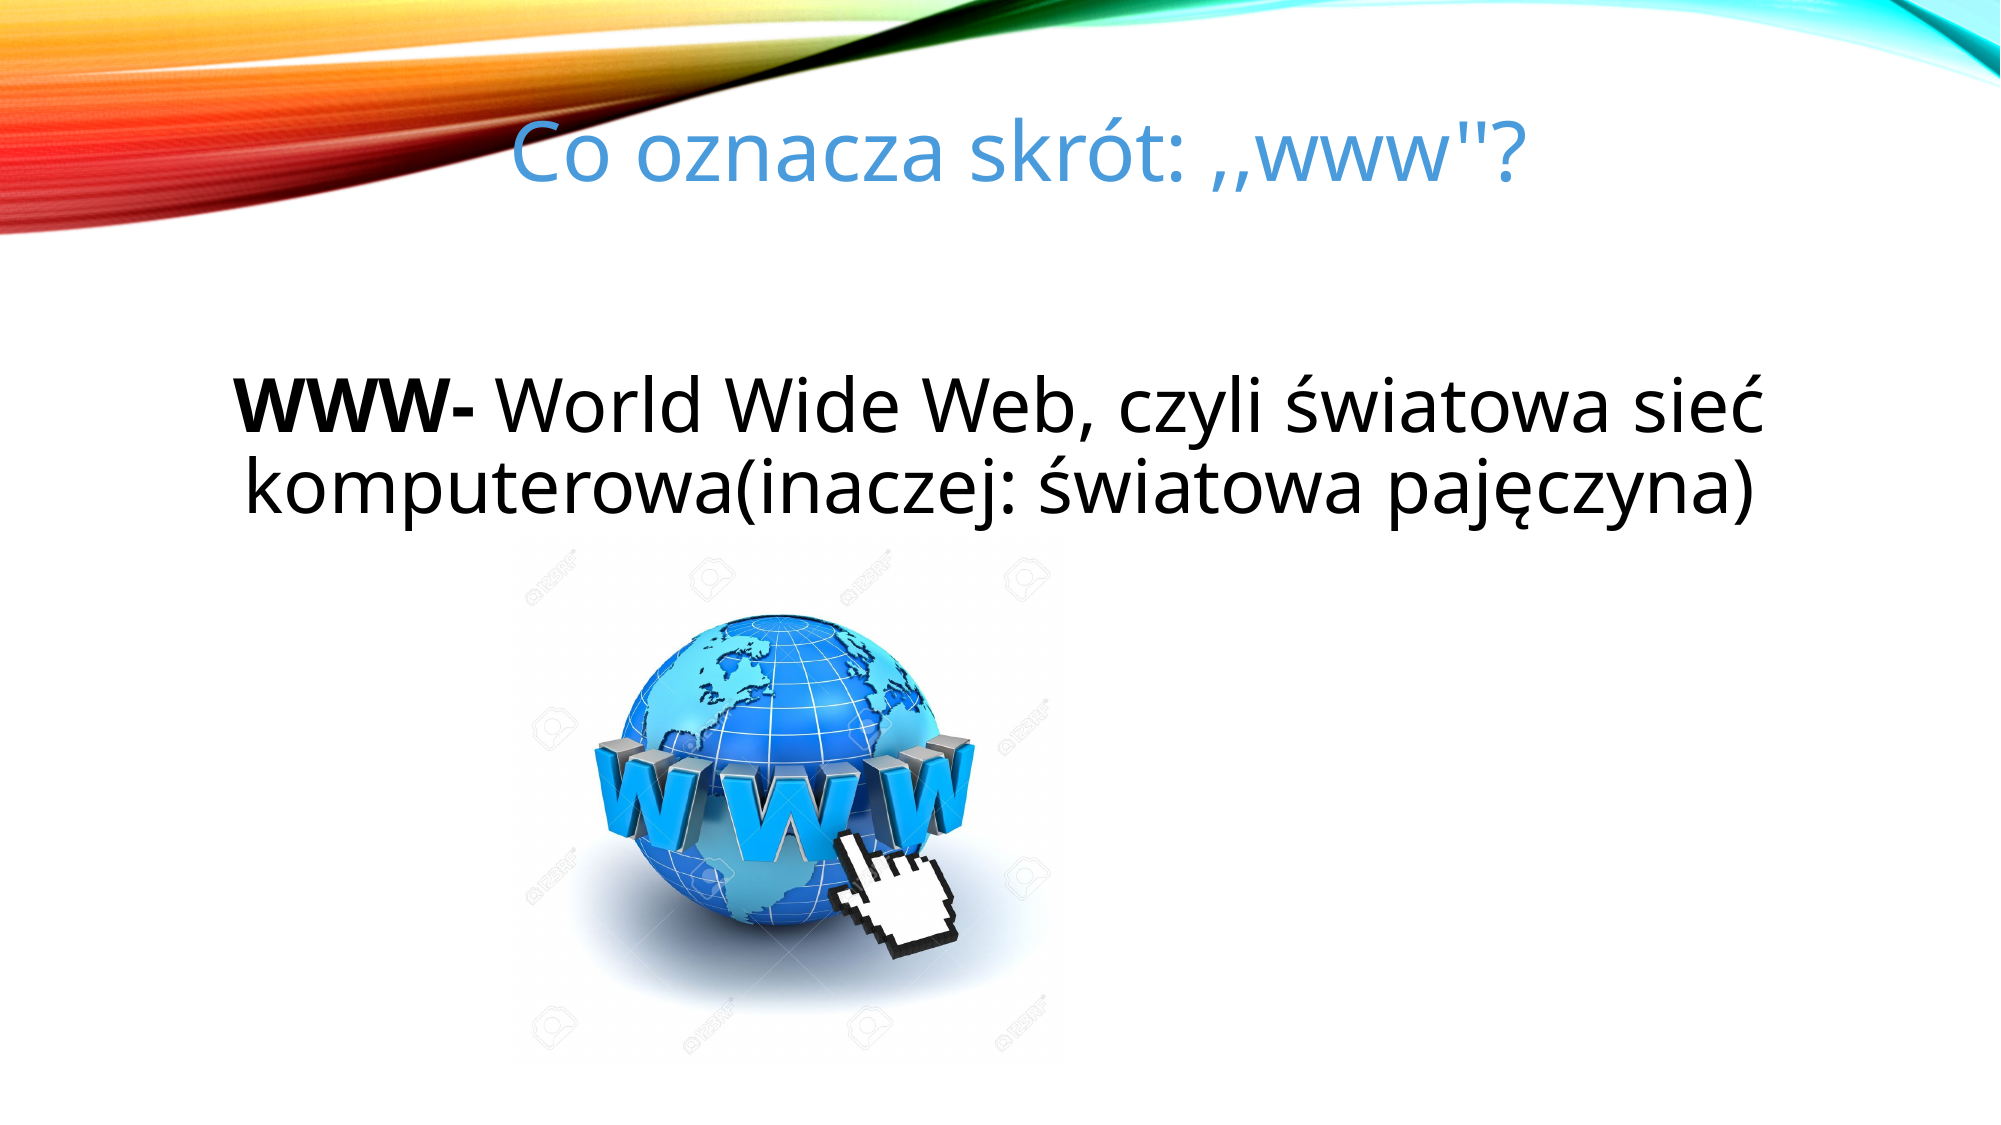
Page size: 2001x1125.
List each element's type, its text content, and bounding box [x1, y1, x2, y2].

picture [509, 536, 1066, 1065]
title Co oznacza skrót: ,,www''? [313, 101, 1726, 314]
list WWW- World Wide Web, czyli światowa sieć komputerowa(inaczej: światowa pajęczyna) [112, 360, 1888, 1021]
